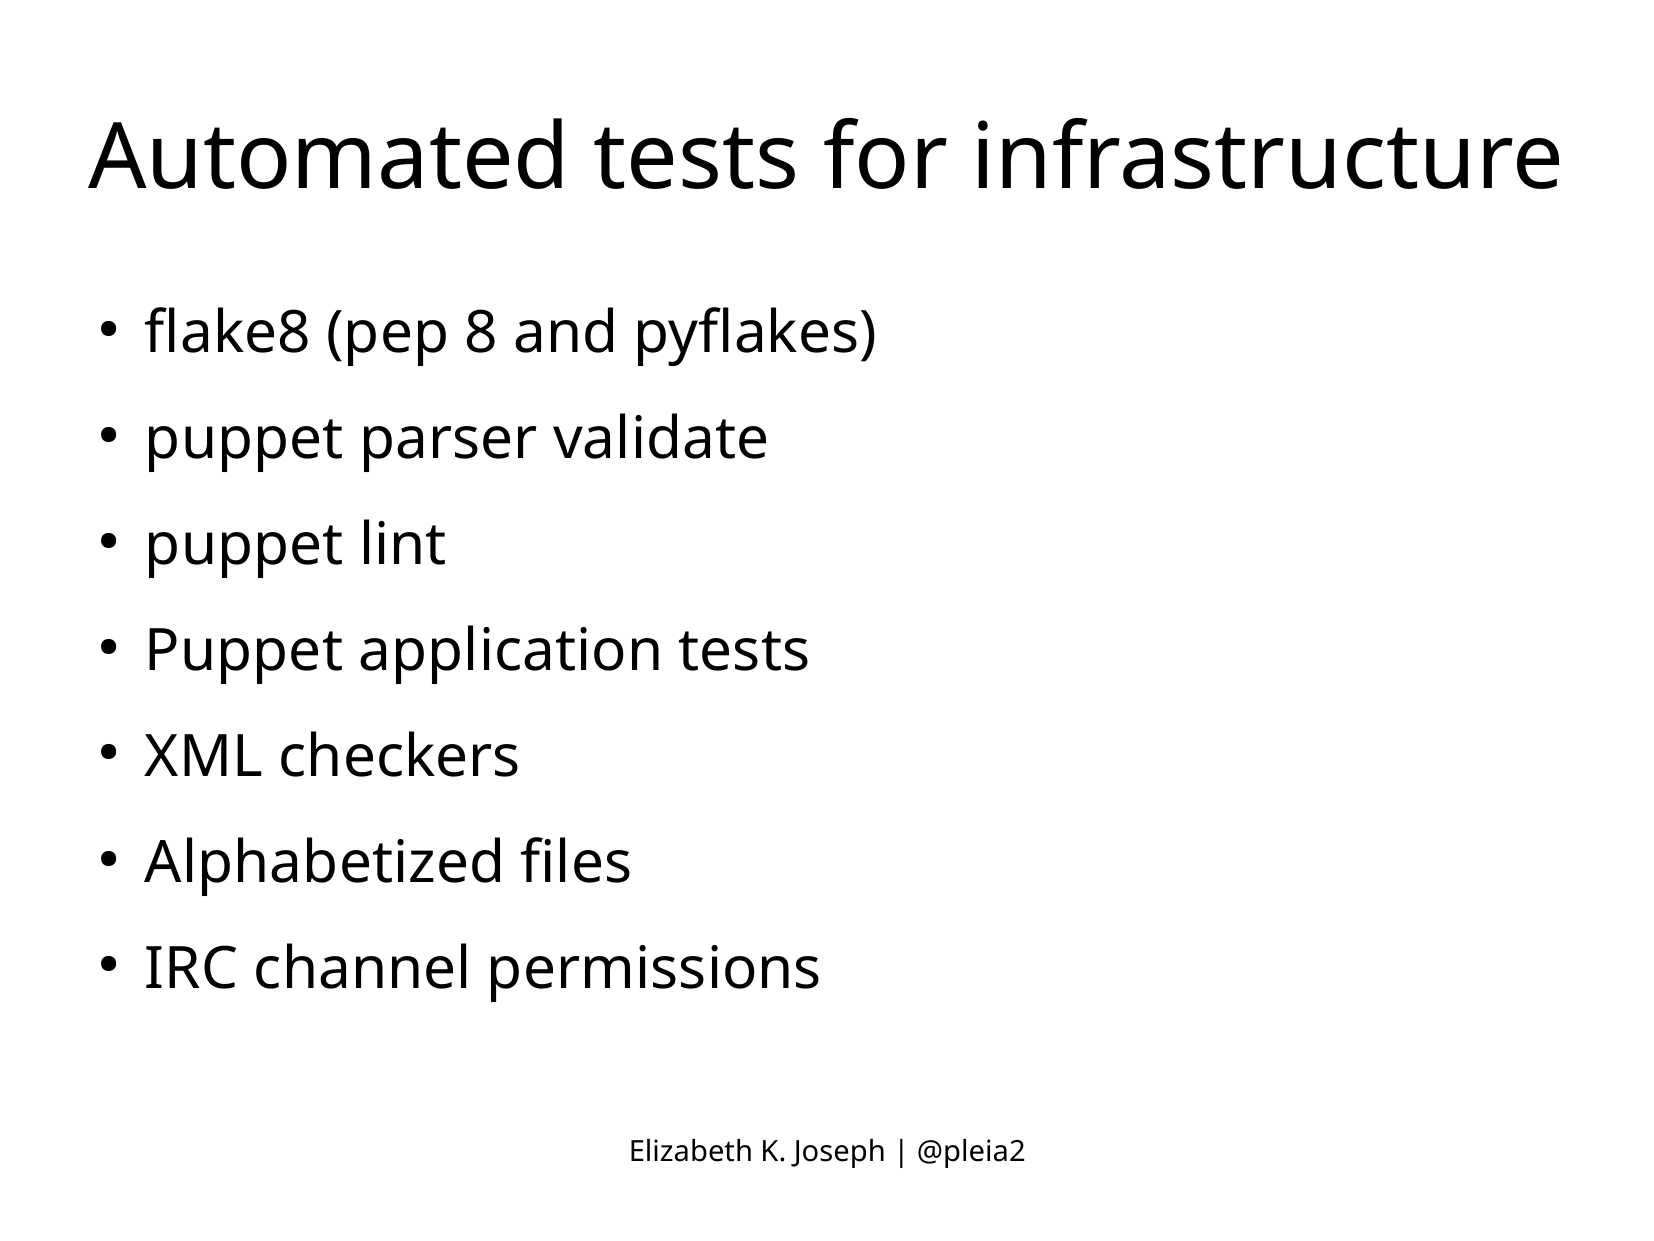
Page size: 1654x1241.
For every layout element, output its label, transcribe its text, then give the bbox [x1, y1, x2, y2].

list flake8 (pep 8 and pyflakes) puppet parser validate puppet lint Puppet application tests XML checkers Alphabetized files IRC channel permissions [82, 290, 1571, 1010]
title Automated tests for infrastructure [82, 49, 1571, 257]
